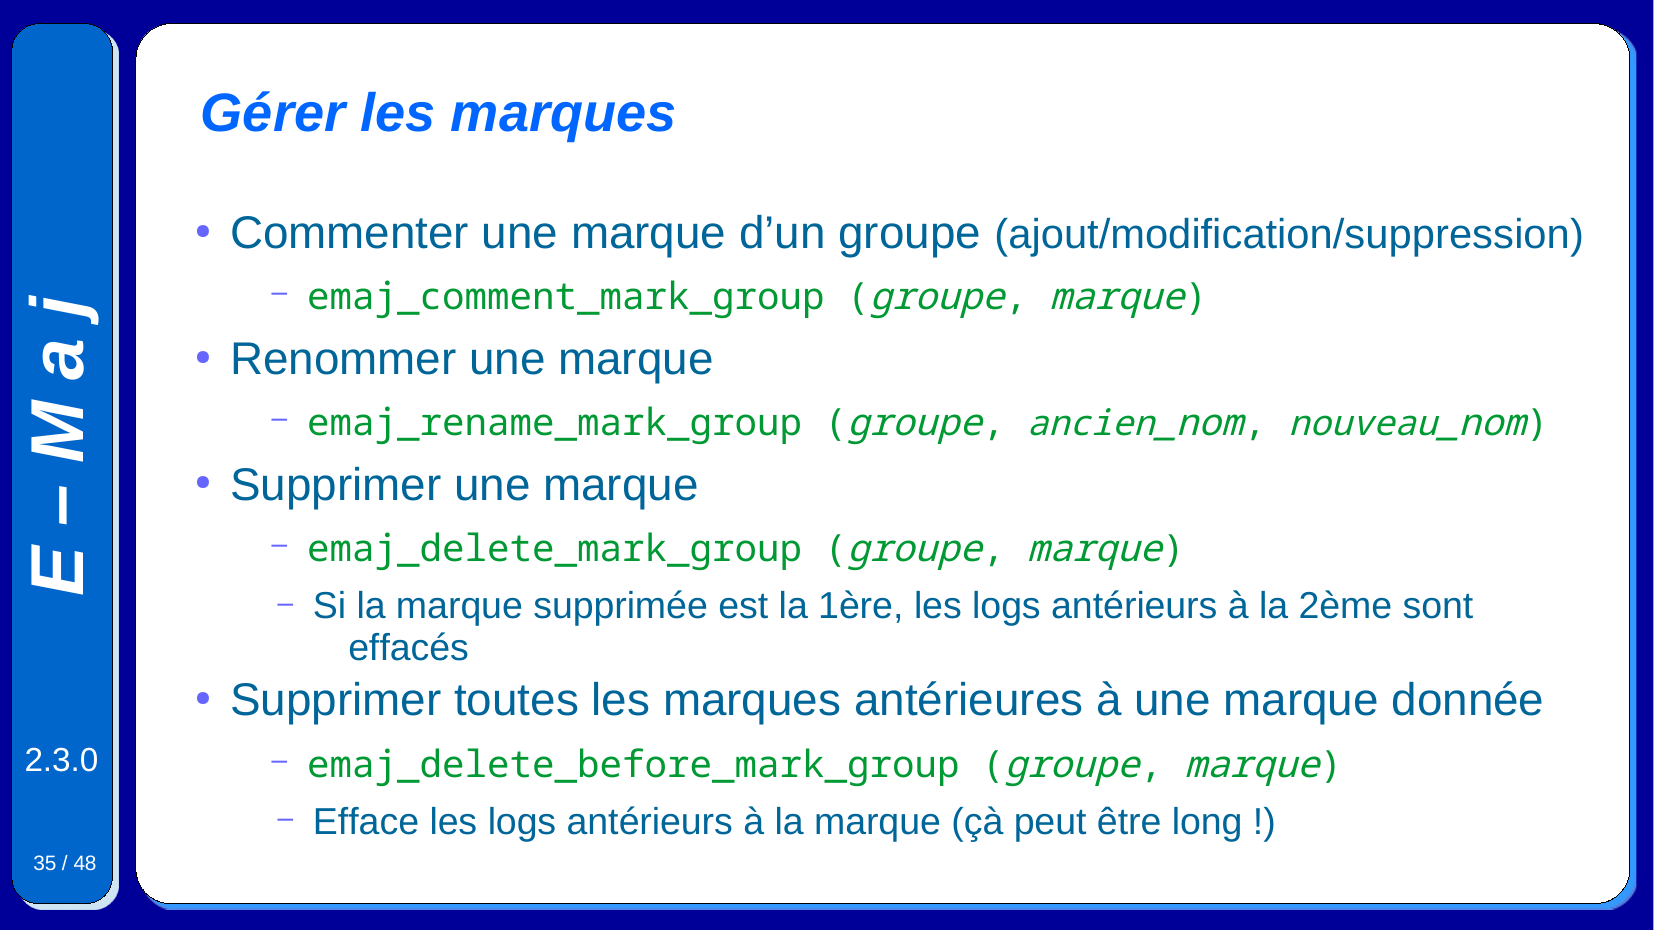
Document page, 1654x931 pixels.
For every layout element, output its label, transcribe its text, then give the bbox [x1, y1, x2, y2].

list Commenter une marque d’un groupe (ajout/modification/suppression) emaj_comment_mark_group (groupe, marque) Renommer une marque emaj_rename_mark_group (groupe, ancien_nom, nouveau_nom) Supprimer une marque emaj_delete_mark_group (groupe, marque) Si la marque supprimée est la 1ère, les logs antérieurs à la 2ème sont effacés Supprimer toutes les marques antérieures à une marque donnée emaj_delete_before_mark_group (groupe, marque) Efface les logs antérieurs à la marque (çà peut être long !) [177, 206, 1587, 827]
title Gérer les marques [200, 34, 1575, 191]
